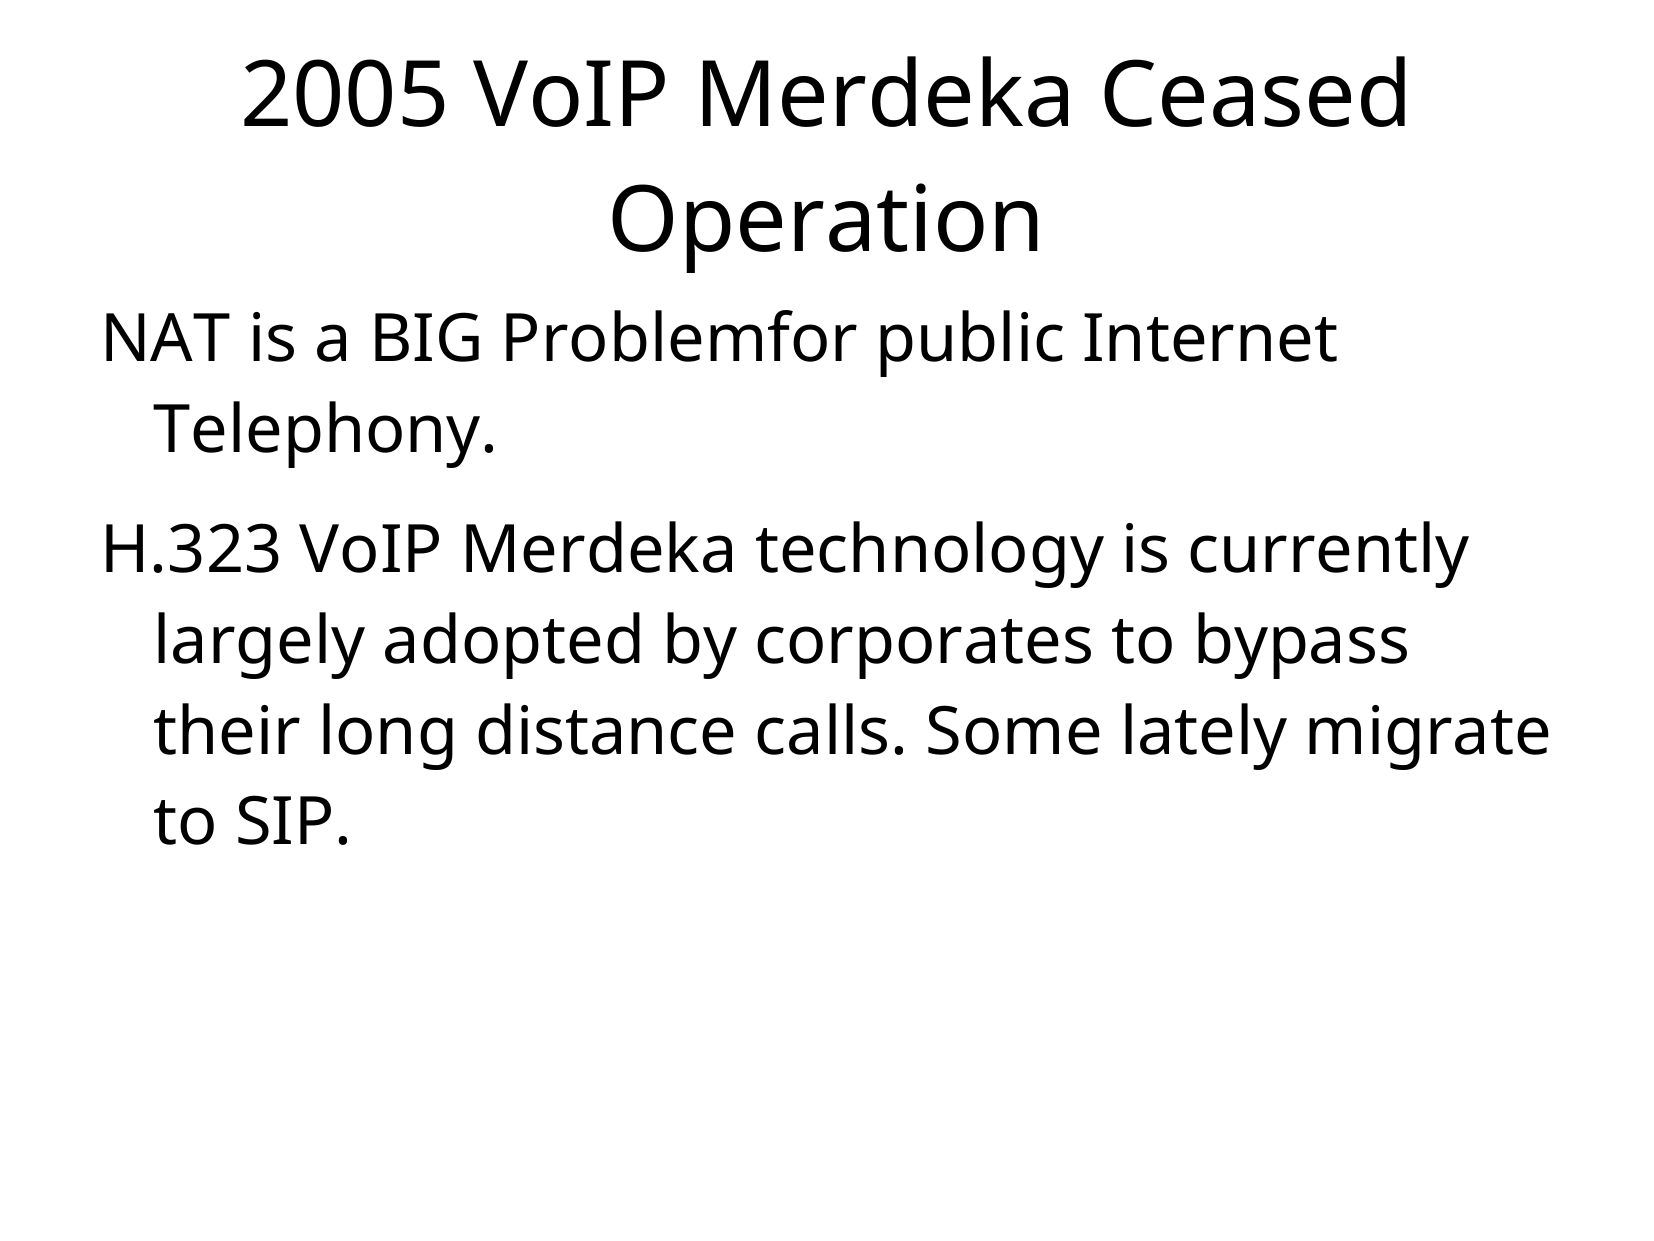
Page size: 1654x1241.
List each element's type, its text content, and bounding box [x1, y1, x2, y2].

title 2005 VoIP Merdeka Ceased Operation [82, 42, 1571, 264]
list NAT is a BIG Problemfor public Internet Telephony. H.323 VoIP Merdeka technology is currently largely adopted by corporates to bypass their long distance calls. Some lately migrate to SIP. [82, 290, 1571, 1109]
